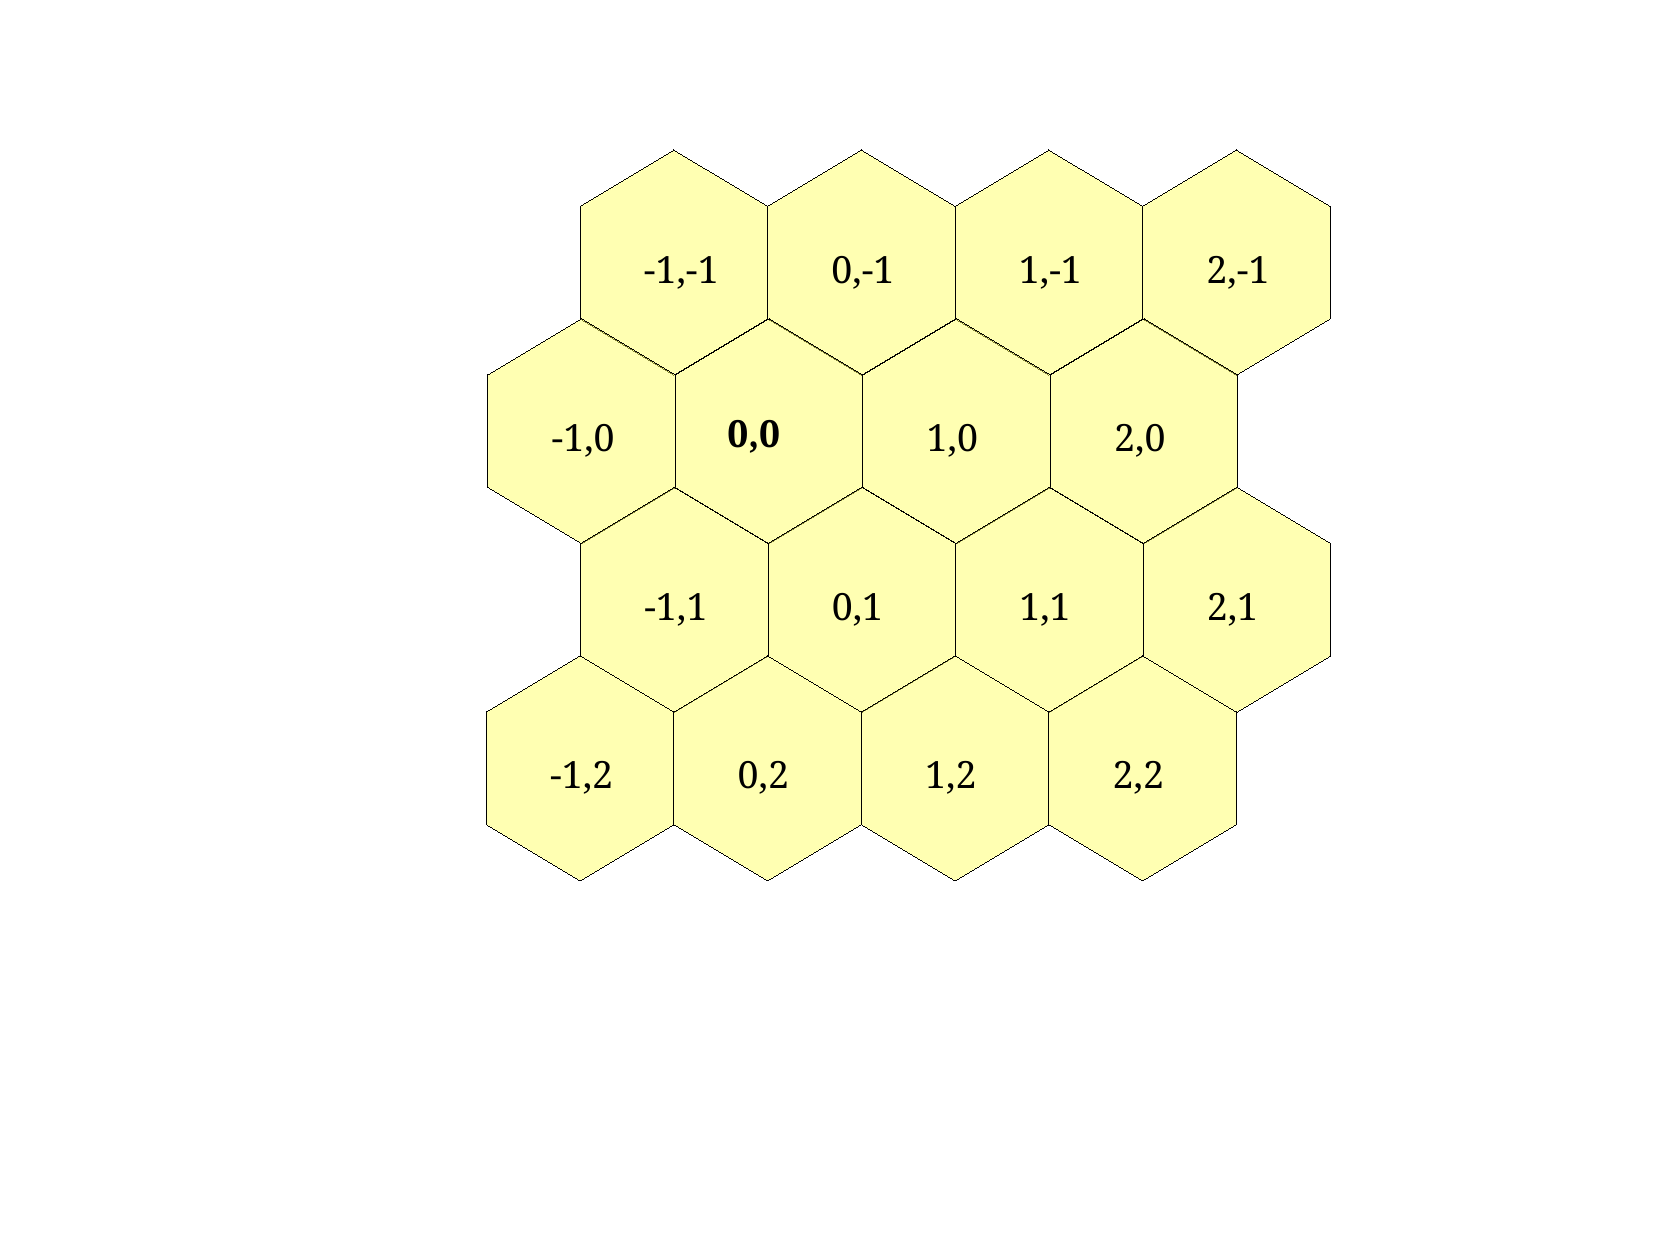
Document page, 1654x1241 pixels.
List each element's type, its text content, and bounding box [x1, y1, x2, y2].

text_box 1,1 [1004, 572, 1095, 638]
text_box -1,-1 [629, 235, 747, 301]
text_box -1,2 [535, 741, 640, 806]
text_box 1,0 [911, 404, 1002, 469]
text_box 1,-1 [1004, 235, 1108, 301]
text_box 2,0 [1099, 404, 1190, 469]
text_box [486, 149, 1331, 881]
text_box 2,-1 [1191, 235, 1296, 301]
text_box 1,2 [910, 741, 1001, 806]
text_box 2,1 [1192, 572, 1283, 638]
text_box 0,2 [722, 741, 814, 806]
text_box 2,2 [1097, 741, 1189, 806]
text_box 0,-1 [816, 235, 921, 301]
text_box 0,1 [817, 572, 908, 638]
text_box 0,0 [712, 400, 832, 466]
text_box -1,1 [629, 572, 734, 638]
text_box -1,0 [536, 404, 641, 469]
